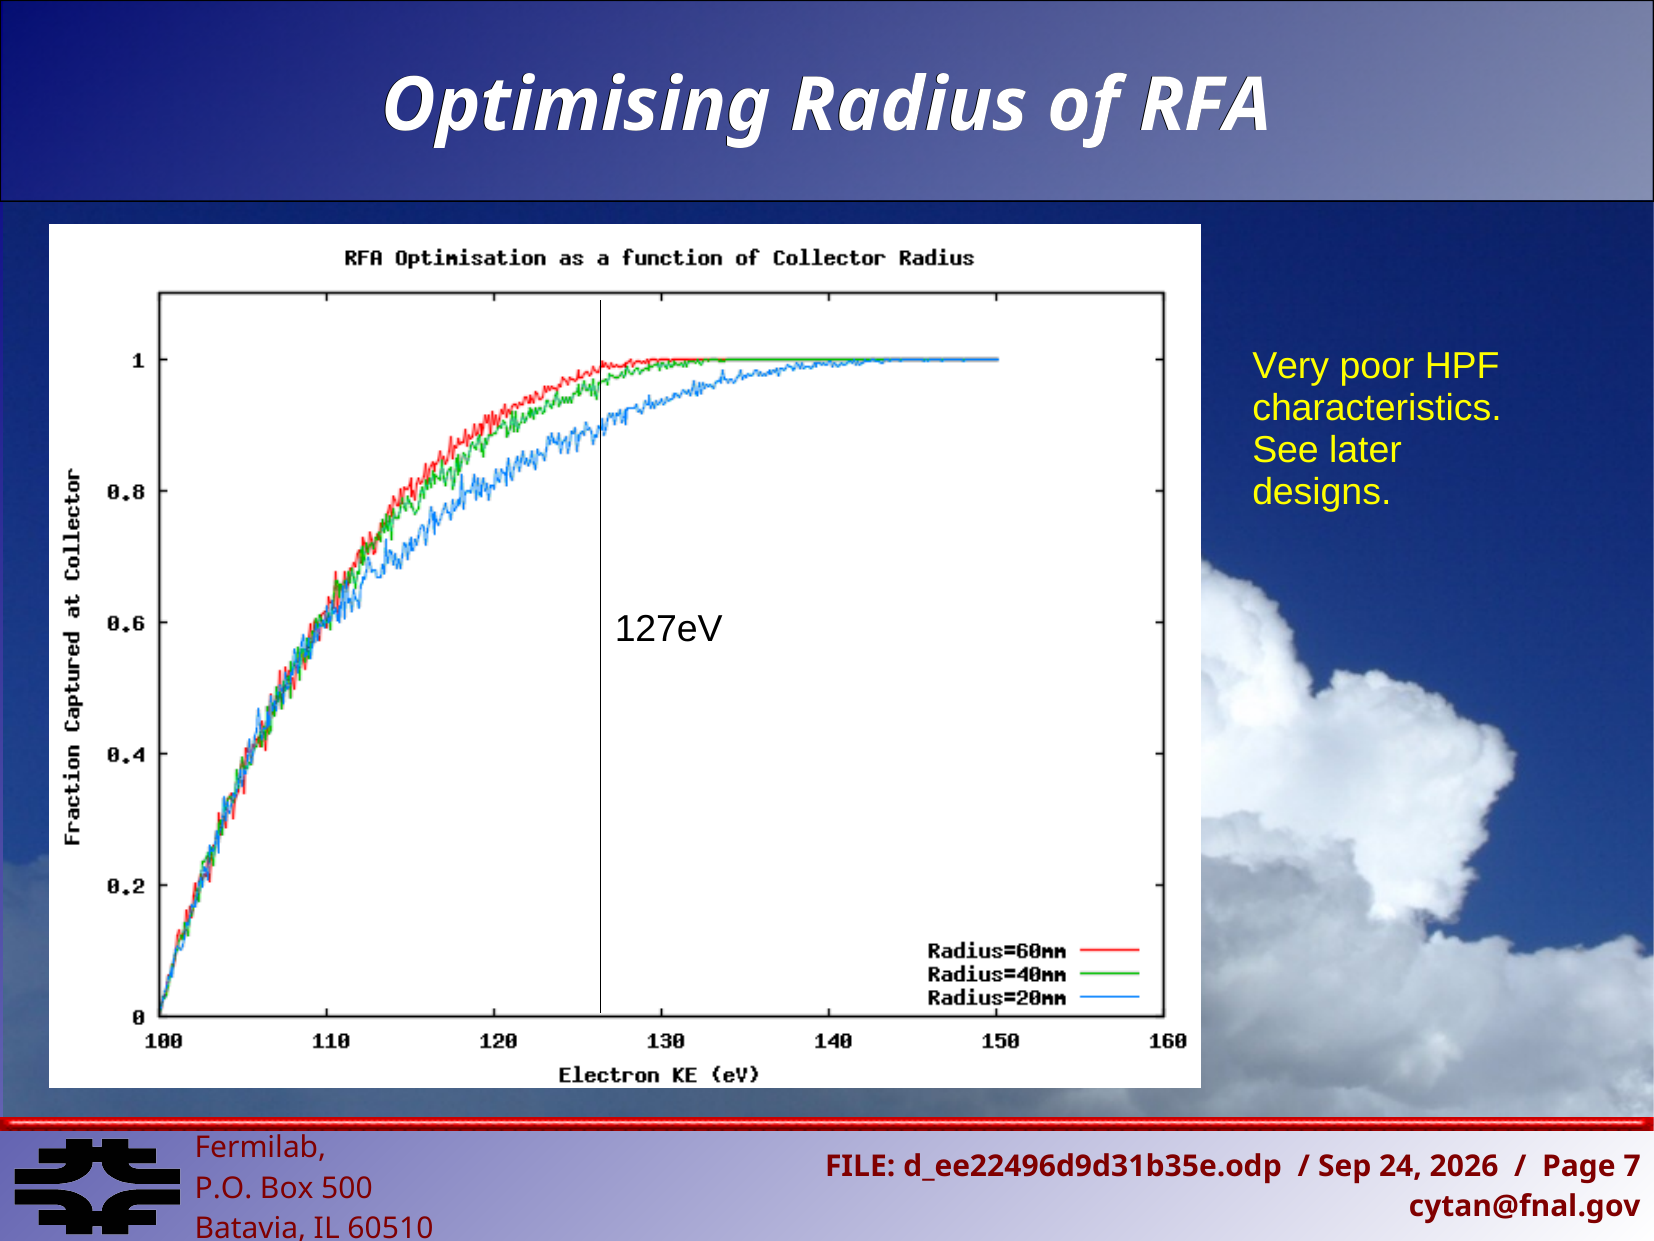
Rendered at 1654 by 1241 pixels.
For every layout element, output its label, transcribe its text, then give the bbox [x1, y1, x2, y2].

text_box 127eV [600, 600, 788, 657]
text_box Very poor HPF characteristics. See later designs. [1237, 337, 1538, 521]
title Optimising Radius of RFA [0, 7, 1654, 197]
picture [3, 197, 1653, 201]
picture [0, 202, 1654, 1131]
picture [10, 1137, 184, 1236]
picture [3, 1, 1653, 7]
